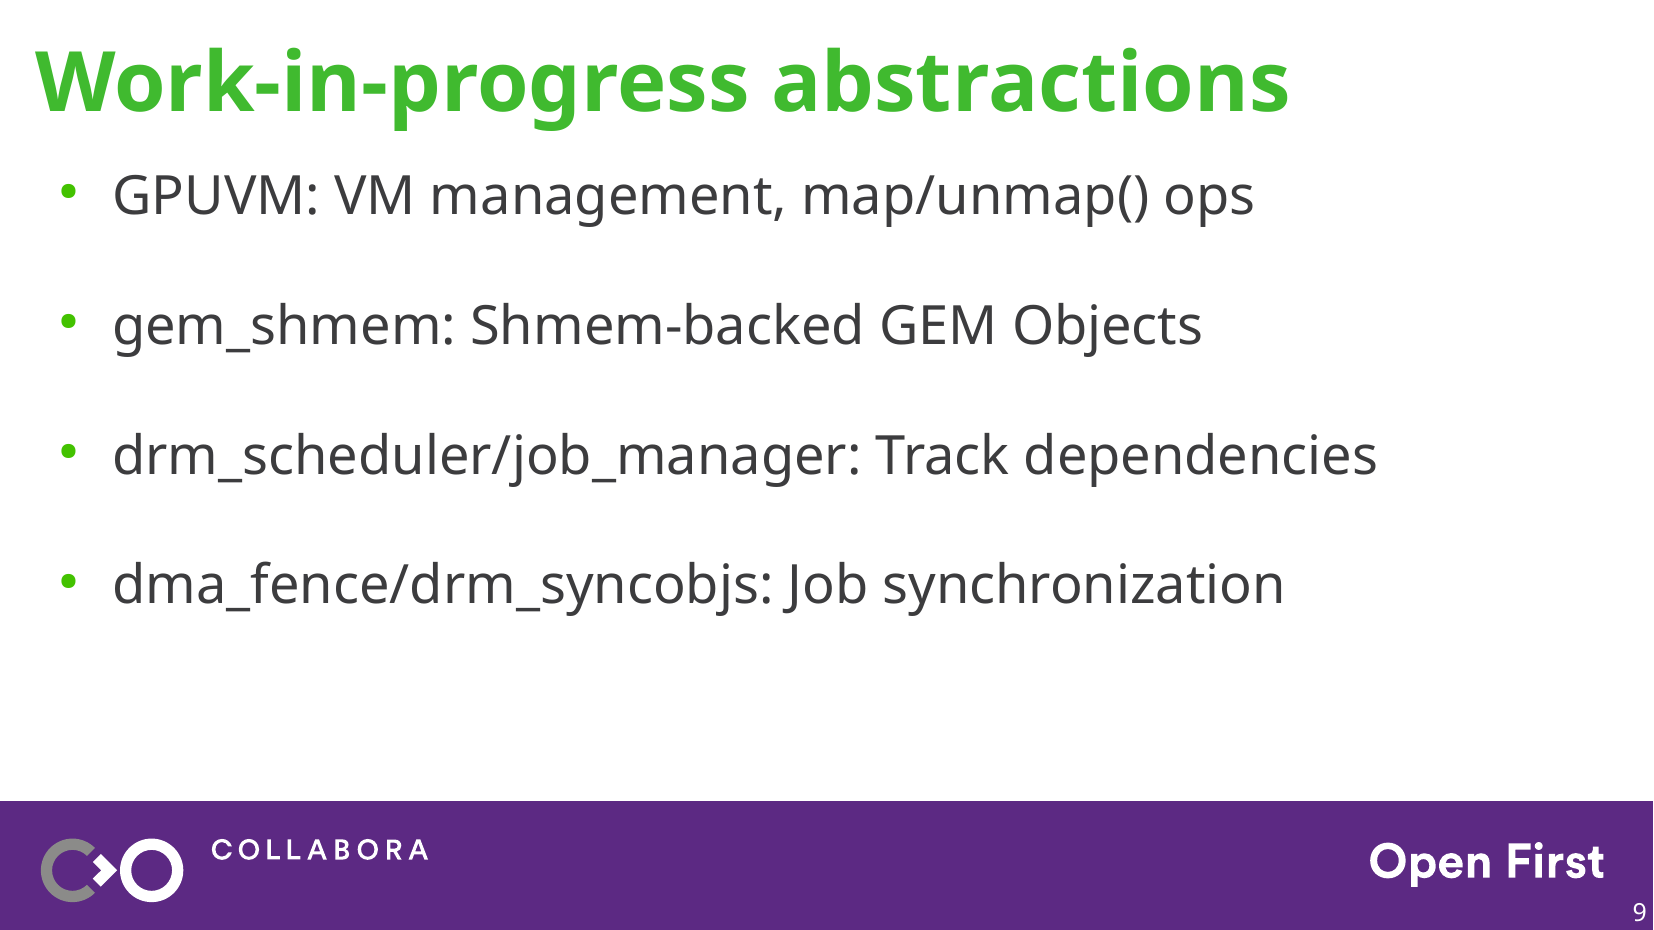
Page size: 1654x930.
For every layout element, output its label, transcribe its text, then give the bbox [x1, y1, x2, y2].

title Work-in-progress abstractions [35, 28, 1608, 192]
list GPUVM: VM management, map/unmap() ops gem_shmem: Shmem-backed GEM Objects drm_scheduler/job_manager: Track dependencies dma_fence/drm_syncobjs: Job synchronization [41, 160, 1613, 804]
